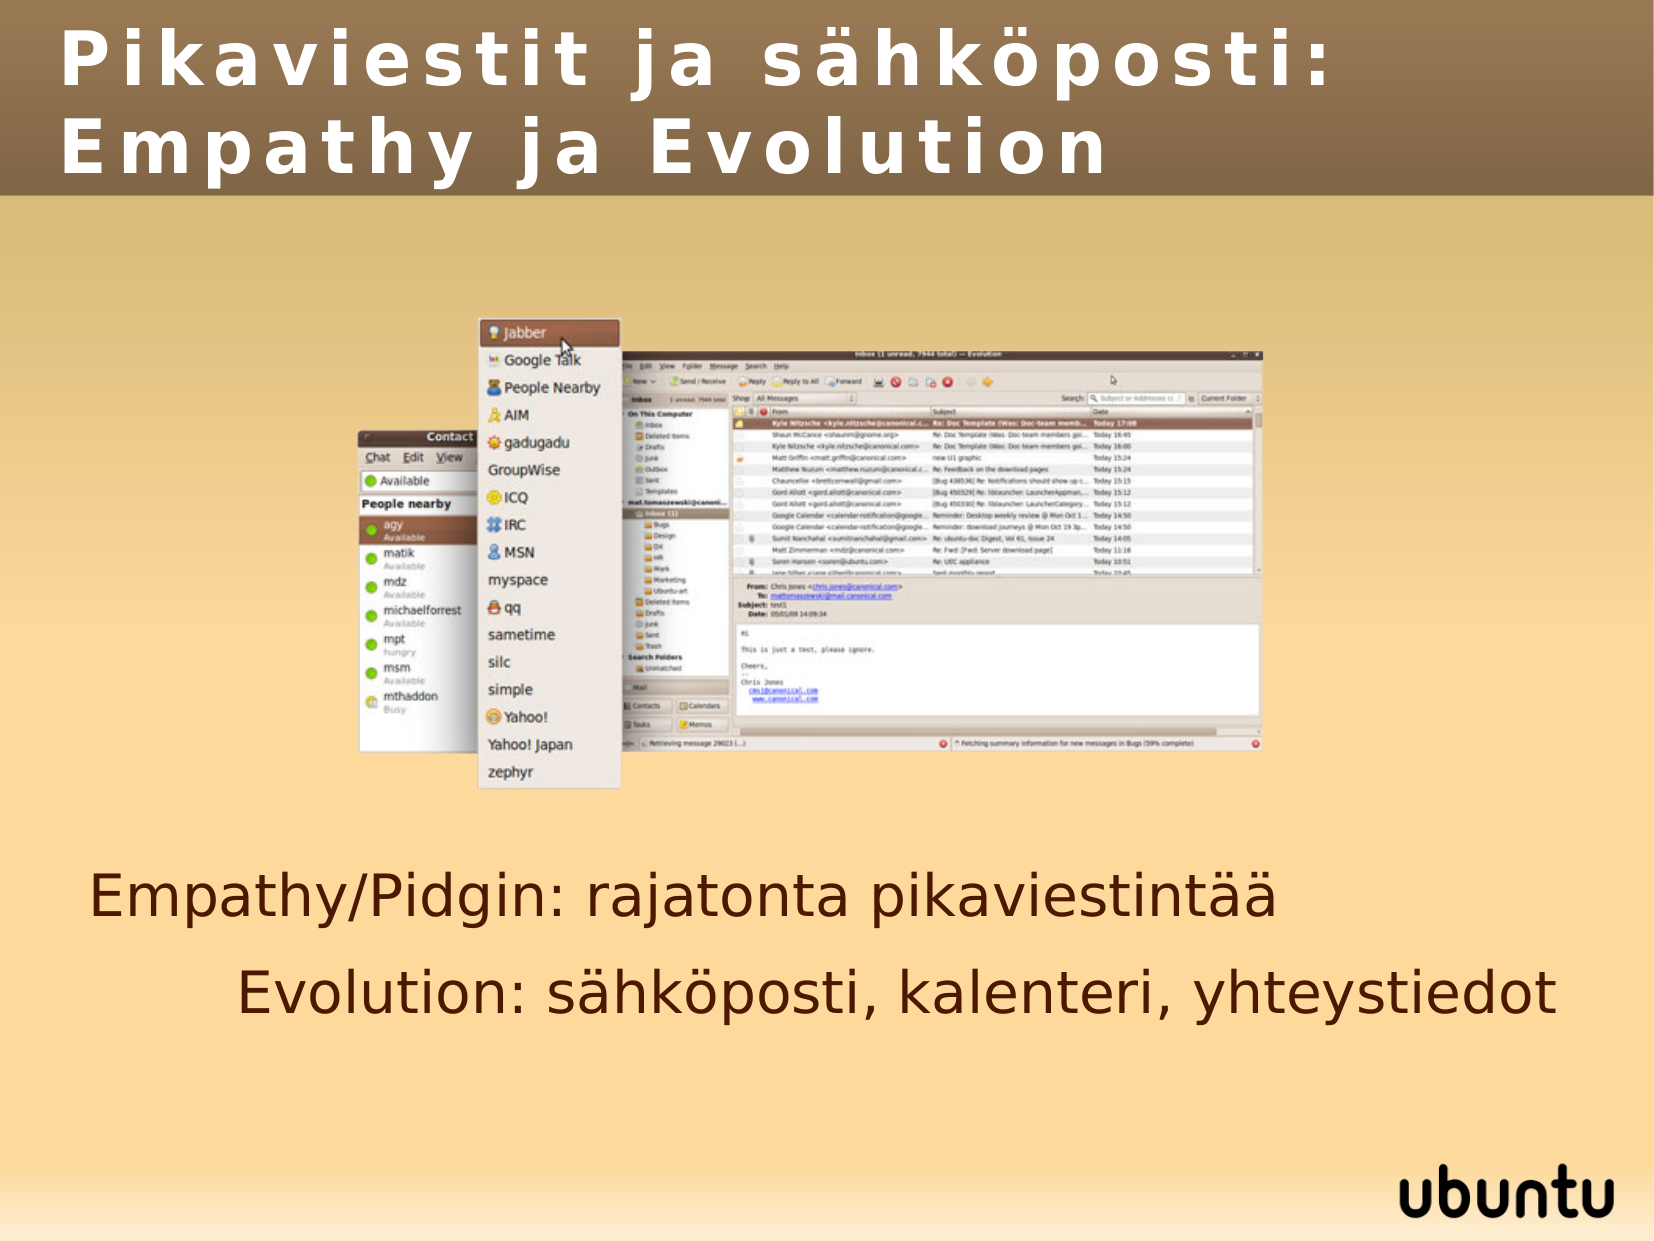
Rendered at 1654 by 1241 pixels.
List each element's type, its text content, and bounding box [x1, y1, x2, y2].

list Empathy/Pidgin: rajatonta pikaviestintää Evolution: sähköposti, kalenteri, yhteystiedot [88, 862, 1571, 1099]
list [82, 290, 1571, 1109]
picture [0, 0, 1654, 1241]
title Pikaviestit ja sähköposti: Empathy ja Evolution [59, 16, 1595, 191]
